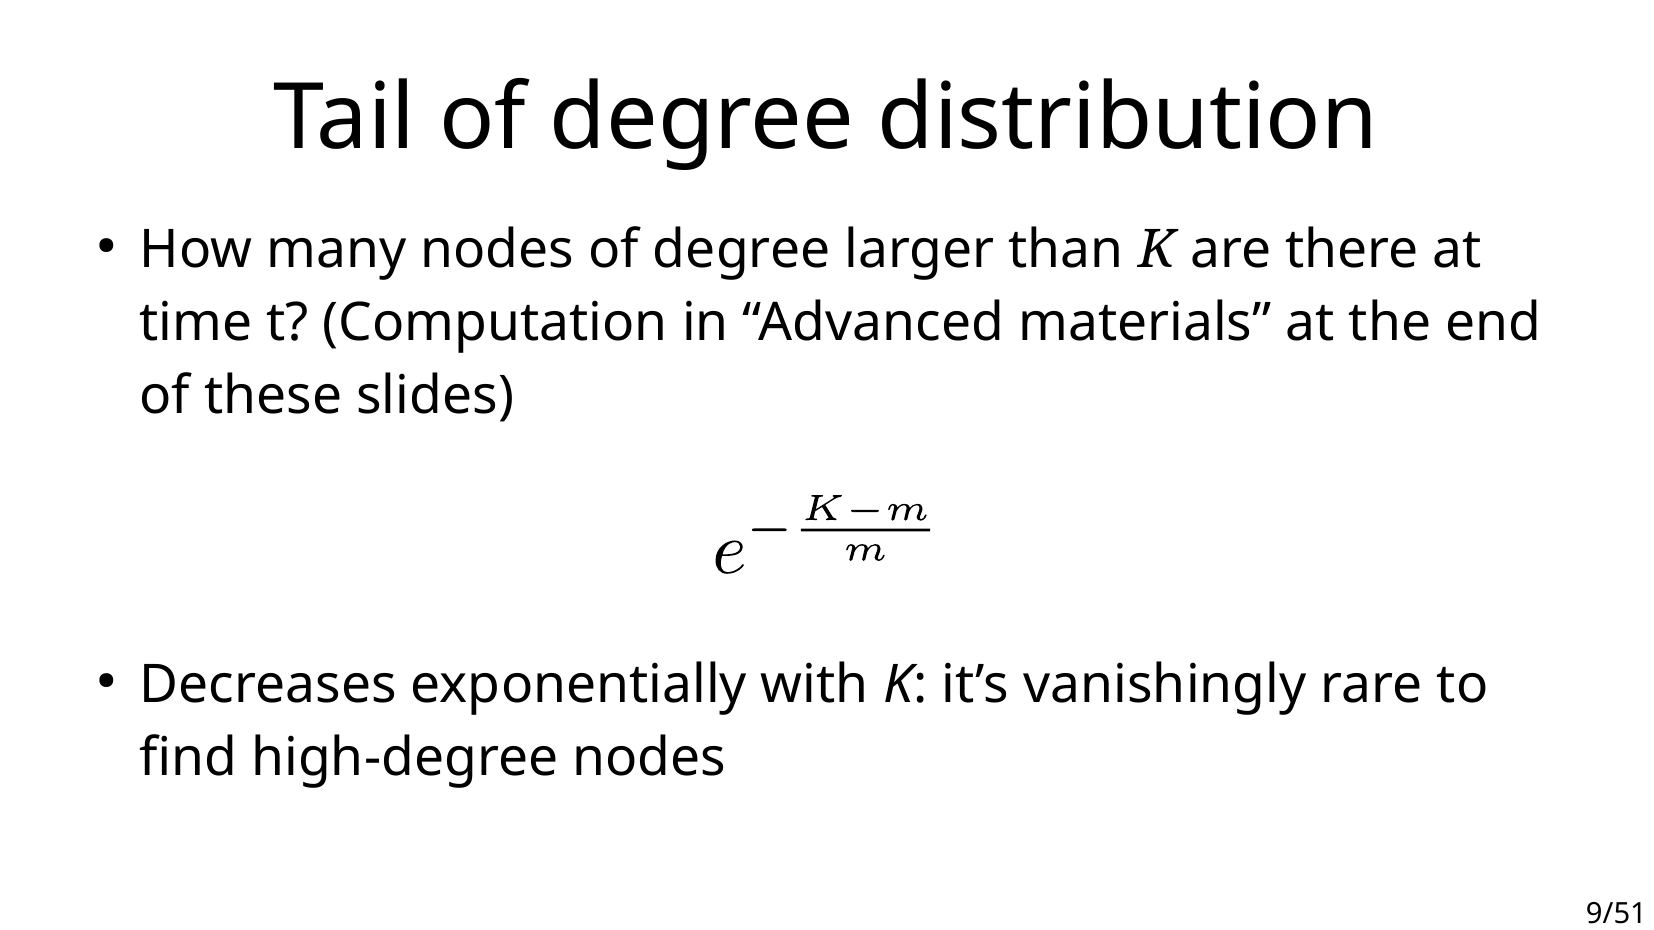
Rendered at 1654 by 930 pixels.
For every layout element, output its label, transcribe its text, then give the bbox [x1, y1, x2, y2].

text_box [712, 494, 931, 574]
list How many nodes of degree larger than K are there at time t? (Computation in “Advanced materials” at the end of these slides) Decreases exponentially with K: it’s vanishingly rare to find high-degree nodes [82, 209, 1571, 793]
title Tail of degree distribution [82, 1, 1571, 209]
